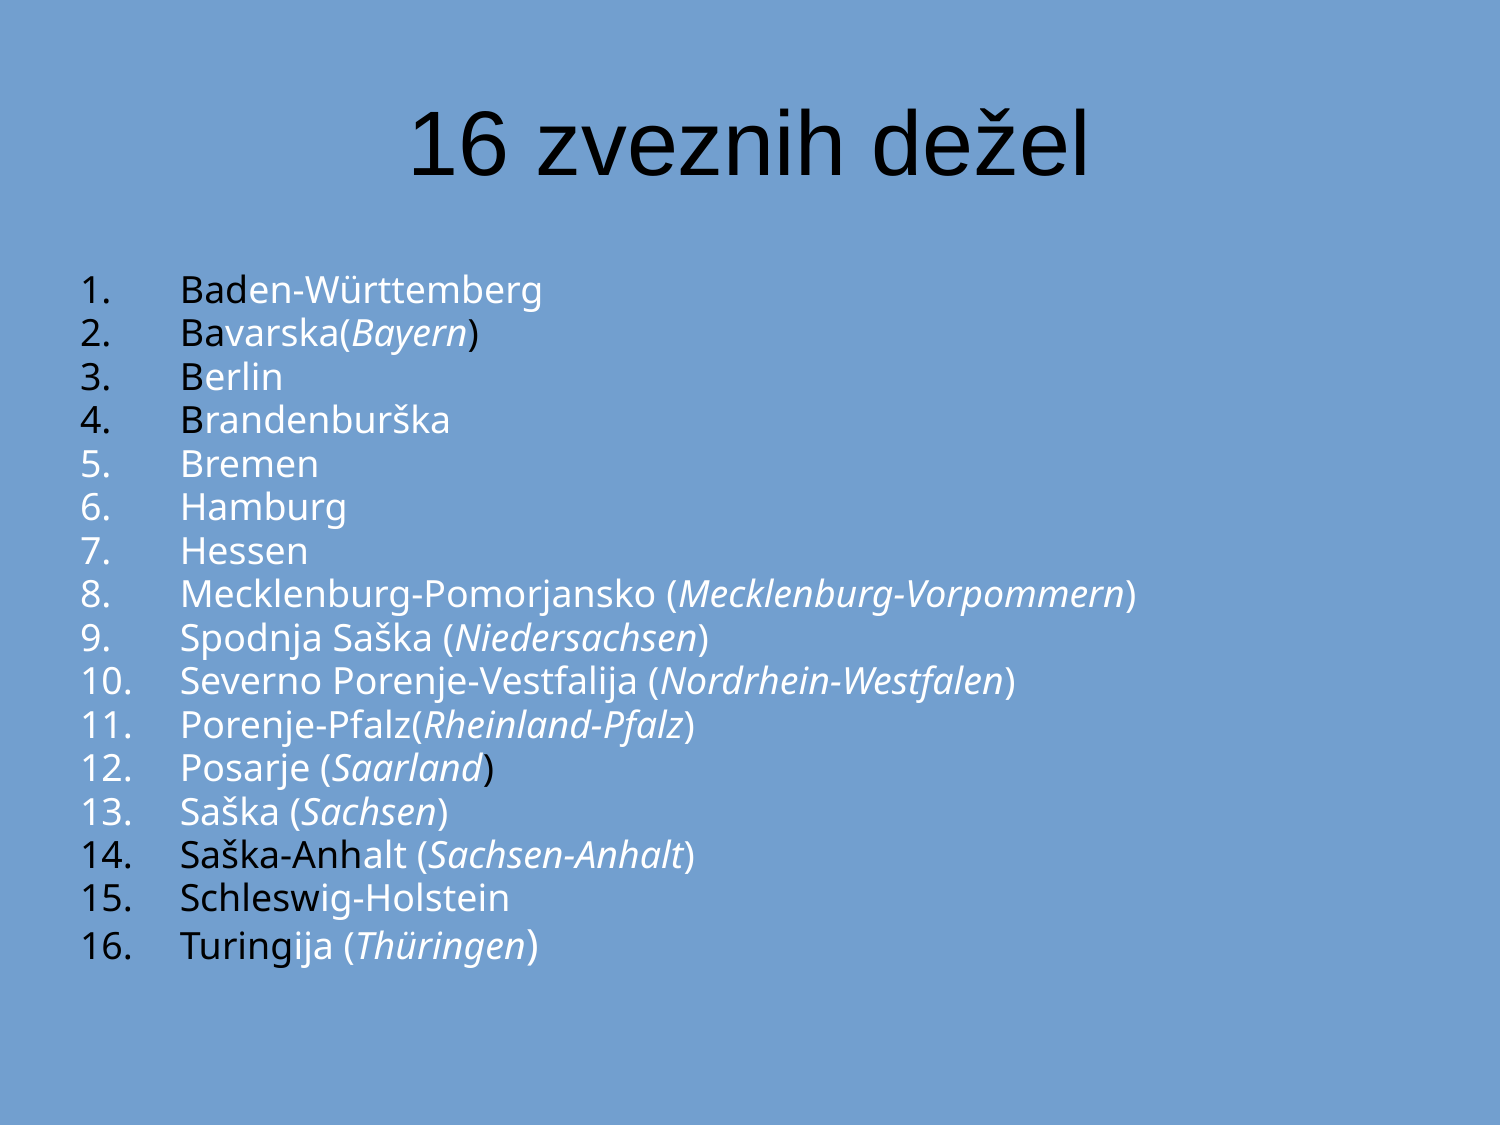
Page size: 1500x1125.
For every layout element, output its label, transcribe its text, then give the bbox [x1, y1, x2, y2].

title 16 zveznih dežel [75, 45, 1425, 233]
list Baden-Württemberg Bavarska(Bayern) Berlin Brandenburška Bremen Hamburg Hessen Mecklenburg-Pomorjansko (Mecklenburg-Vorpommern) Spodnja Saška (Niedersachsen) Severno Porenje-Vestfalija (Nordrhein-Westfalen) Porenje-Pfalz(Rheinland-Pfalz) Posarje (Saarland) Saška (Sachsen) Saška-Anhalt (Sachsen-Anhalt) Schleswig-Holstein Turingija (Thüringen) [64, 267, 1415, 1010]
